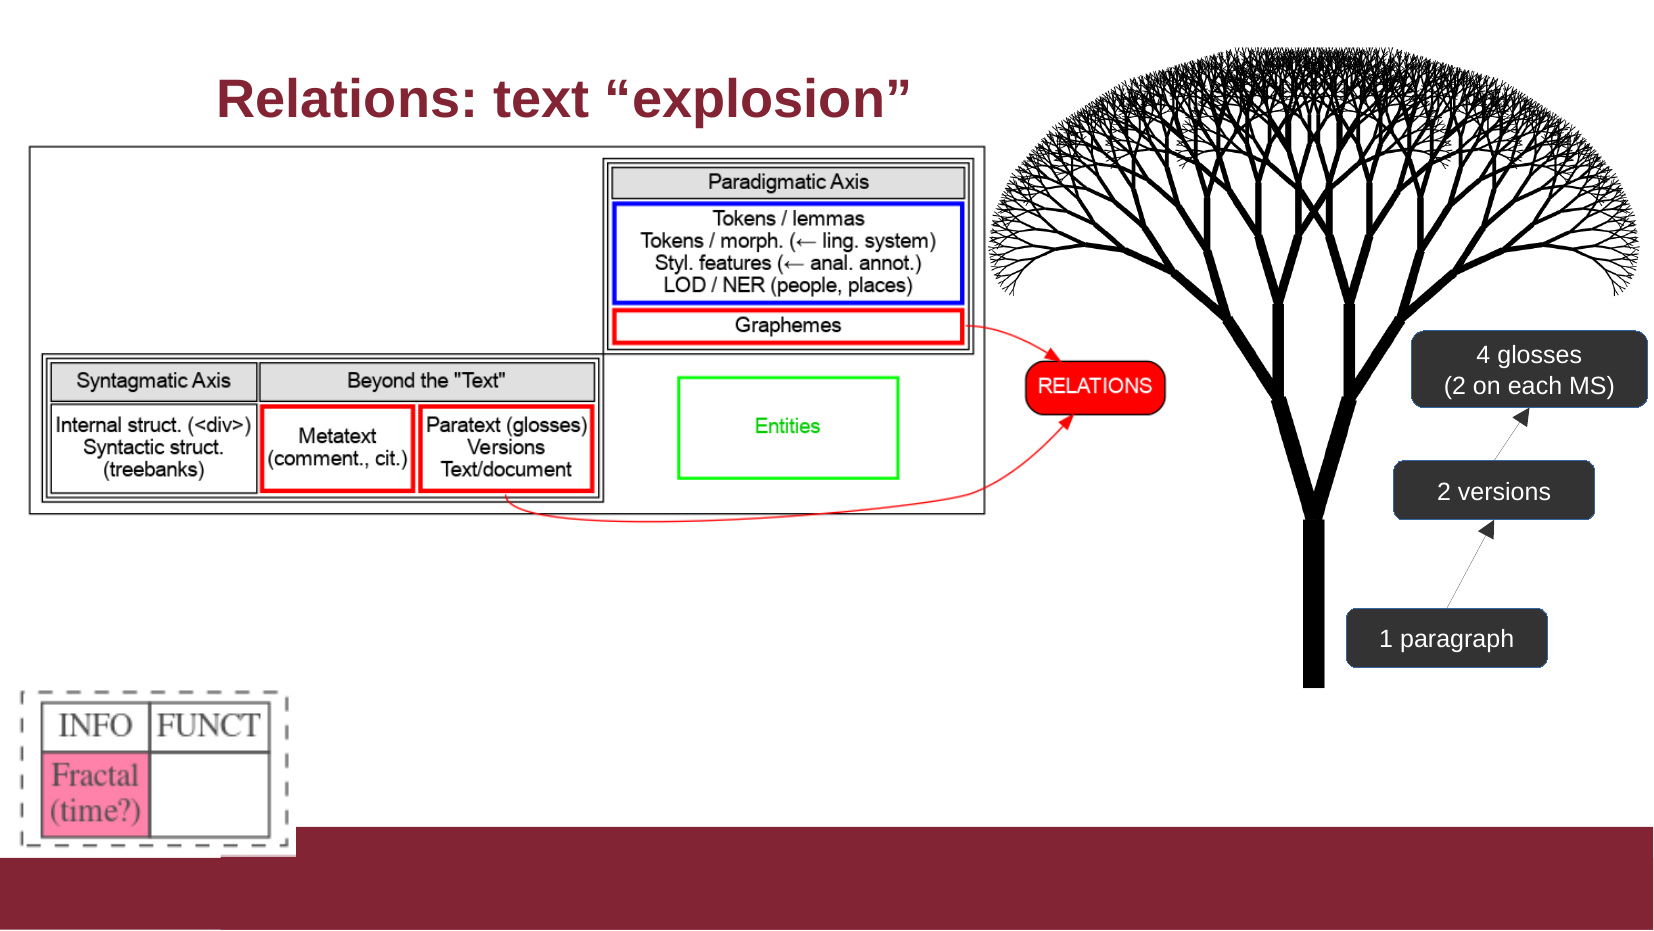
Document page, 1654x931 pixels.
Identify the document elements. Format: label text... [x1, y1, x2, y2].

picture [13, 682, 296, 857]
text_box 1 paragraph [1346, 608, 1548, 668]
text_box 4 glosses (2 on each MS) [1411, 330, 1648, 408]
picture [12, 23, 1650, 696]
text_box 2 versions [1393, 460, 1595, 520]
title Relations: text “explosion” [201, 55, 977, 142]
